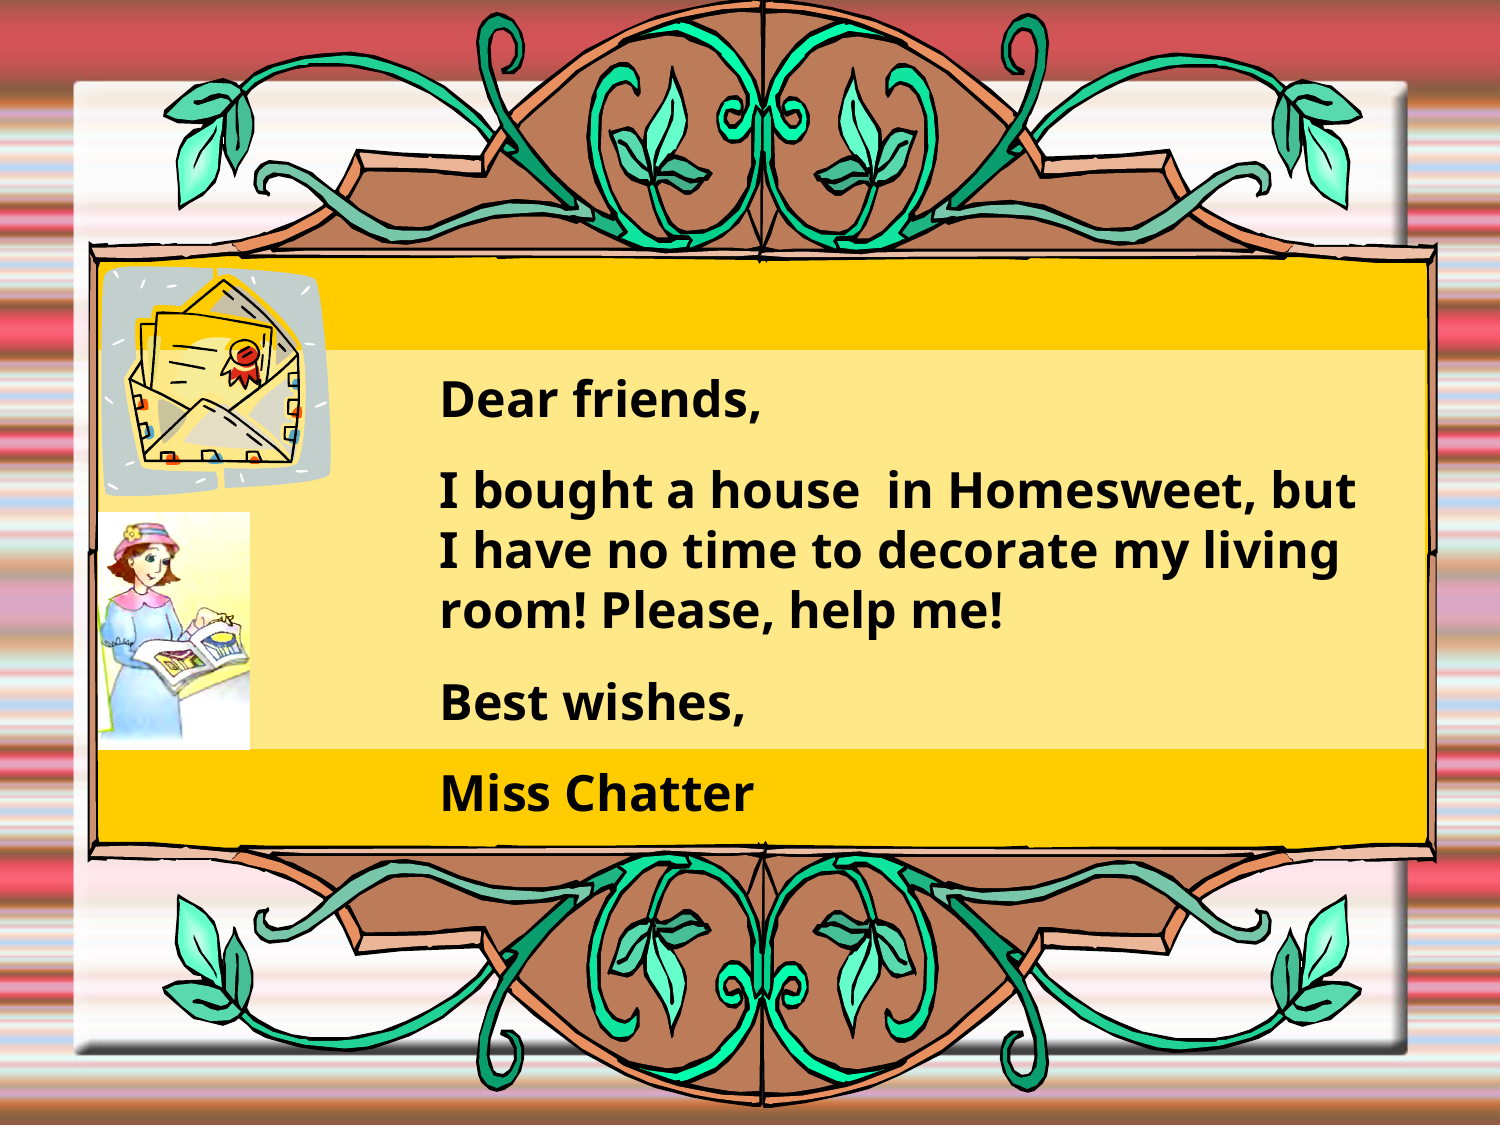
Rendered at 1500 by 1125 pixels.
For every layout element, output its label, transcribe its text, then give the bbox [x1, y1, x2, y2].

text_box Dear friends, I bought a house in Homesweet, but I have no time to decorate my living room! Please, help me! Best wishes, Miss Chatter [425, 359, 1388, 830]
picture [0, 0, 1500, 1125]
